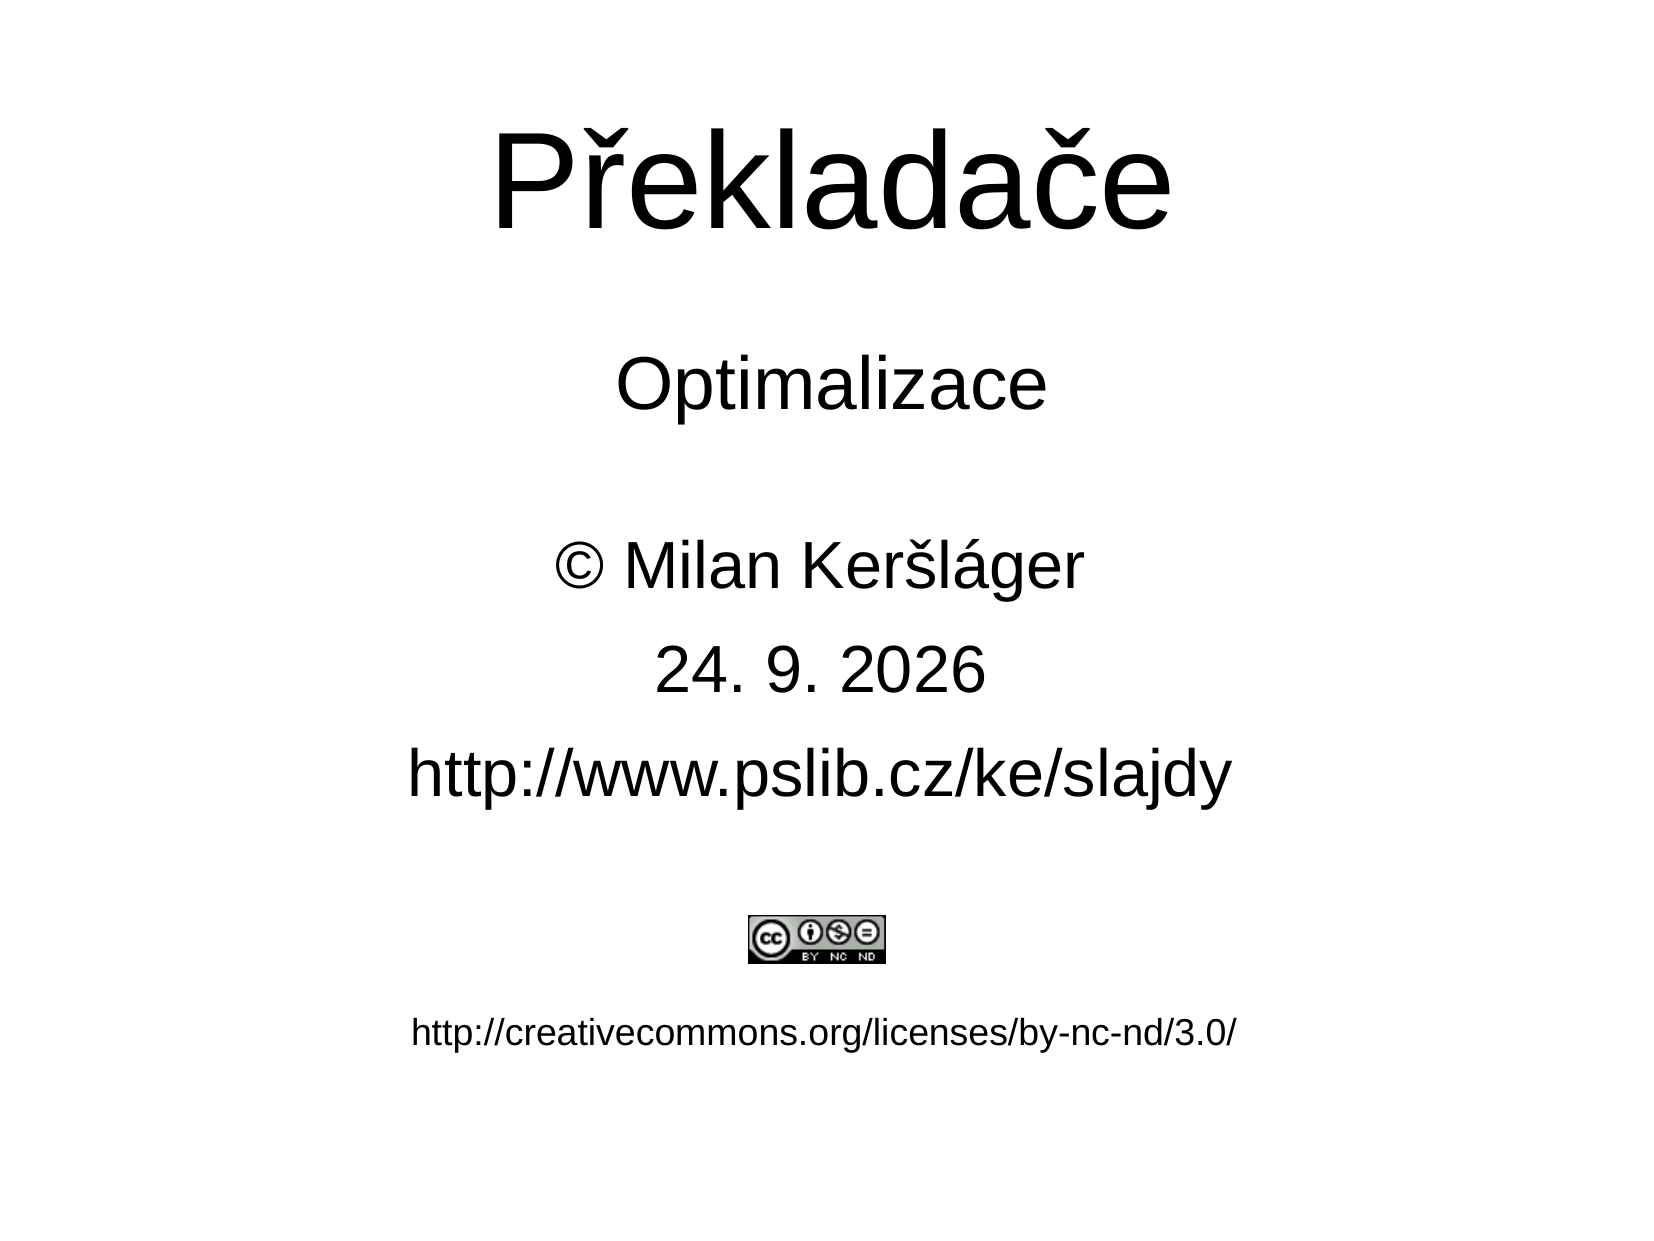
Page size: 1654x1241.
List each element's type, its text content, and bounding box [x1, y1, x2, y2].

list © Milan Keršláger 8.4.2010 http://www.pslib.cz/ke/slajdy [76, 527, 1565, 916]
text_box http://creativecommons.org/licenses/by-nc-nd/3.0/ [337, 1003, 1312, 1061]
title Překladače Optimalizace [88, 50, 1577, 479]
picture [748, 915, 886, 964]
